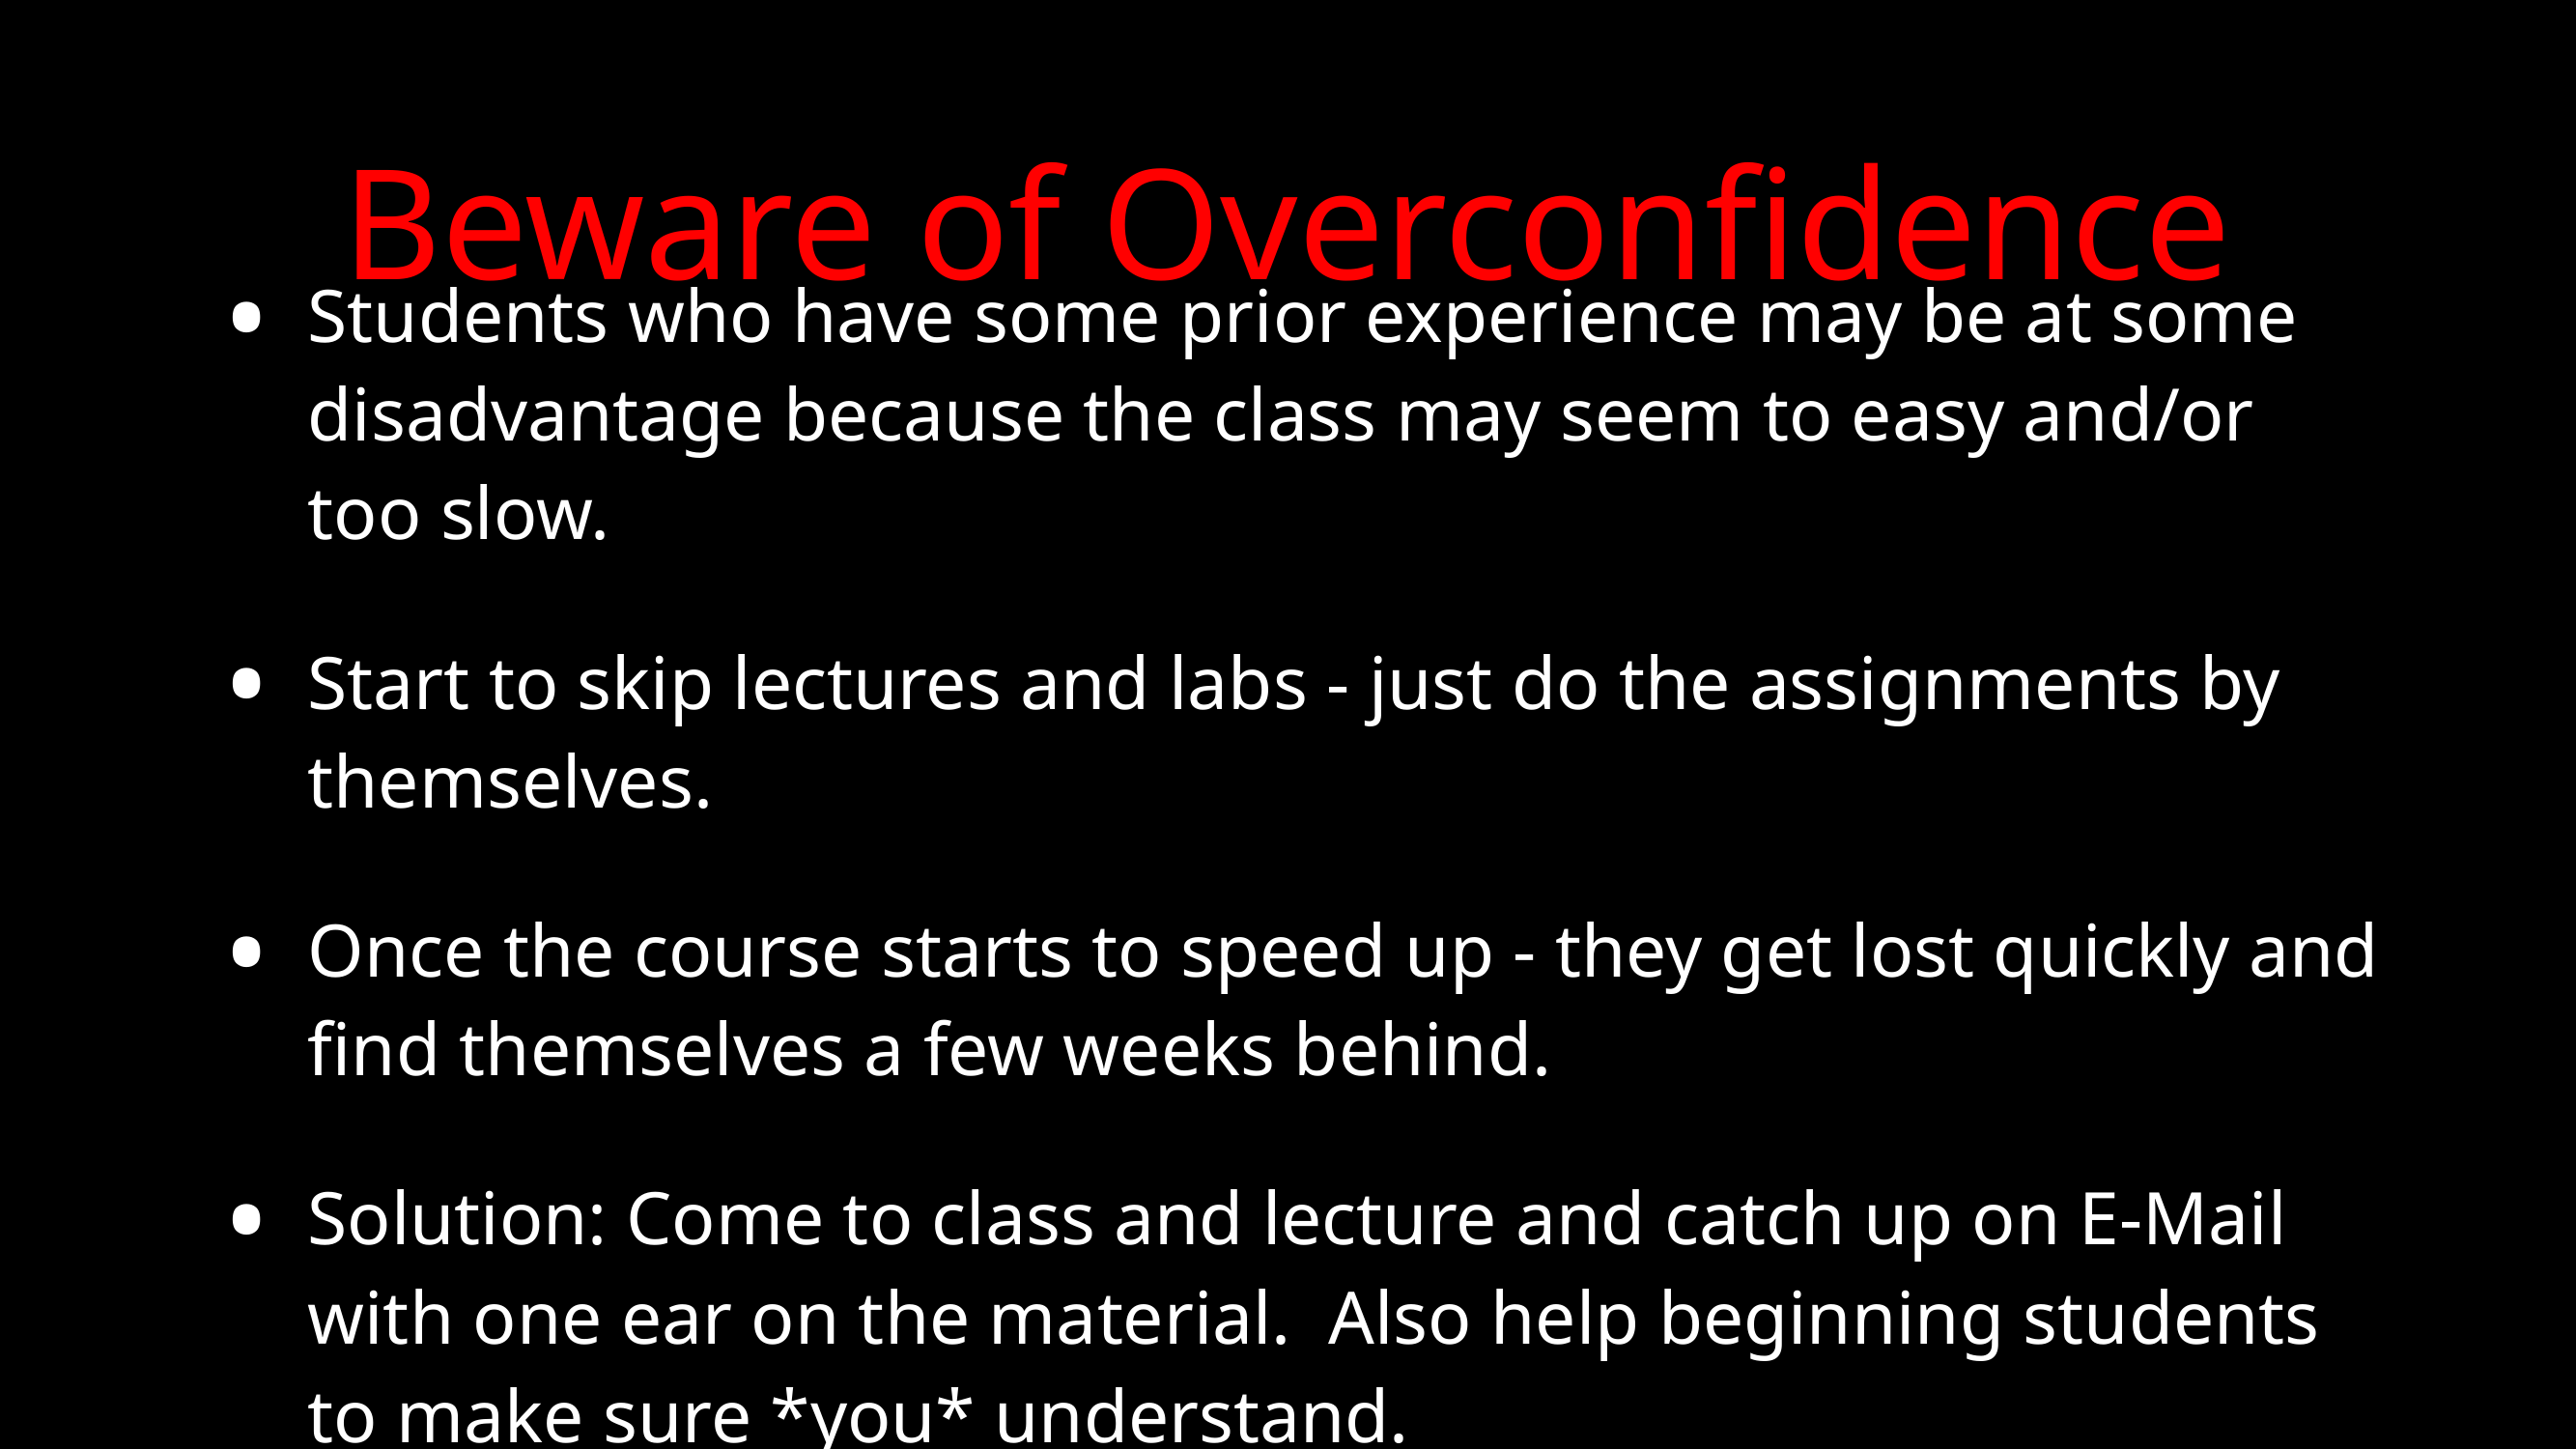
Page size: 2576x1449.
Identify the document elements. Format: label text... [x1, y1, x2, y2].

list Students who have some prior experience may be at some disadvantage because the class may seem to easy and/or too slow. Start to skip lectures and labs - just do the assignments by themselves. Once the course starts to speed up - they get lost quickly and find themselves a few weeks behind. Solution: Come to class and lecture and catch up on E-Mail with one ear on the material. Also help beginning students to make sure *you* understand. [183, 405, 2392, 1324]
title Beware of Overconfidence [183, 38, 2392, 403]
